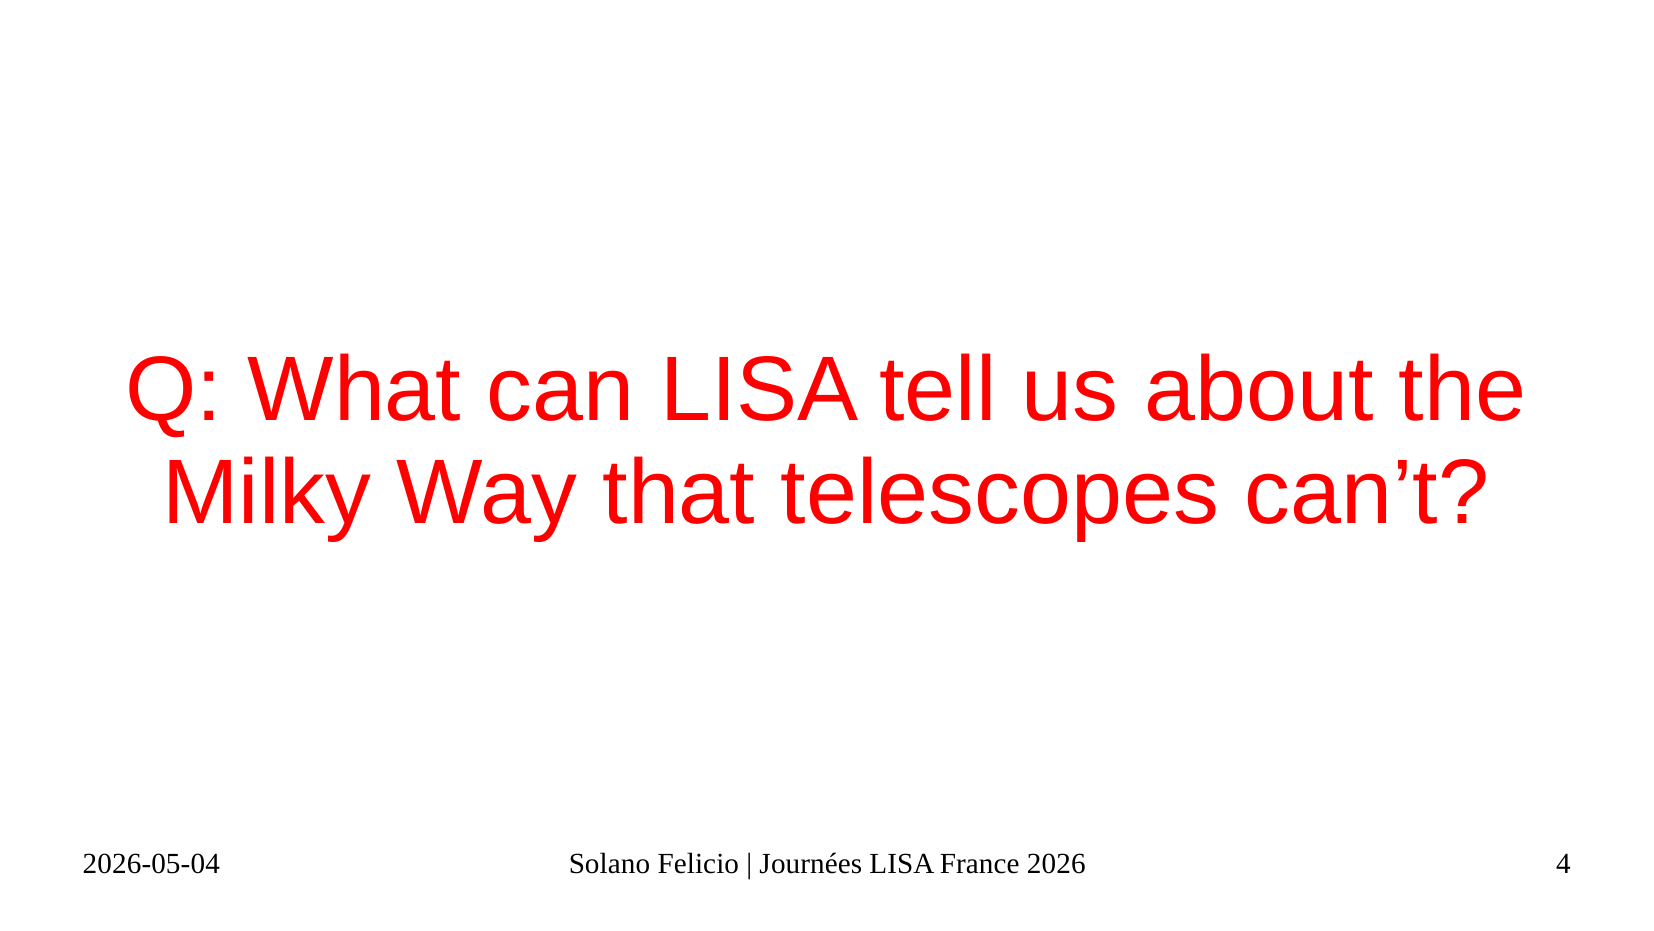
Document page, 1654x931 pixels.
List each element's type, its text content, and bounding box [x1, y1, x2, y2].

title Q: What can LISA tell us about the Milky Way that telescopes can’t? [82, 337, 1571, 543]
